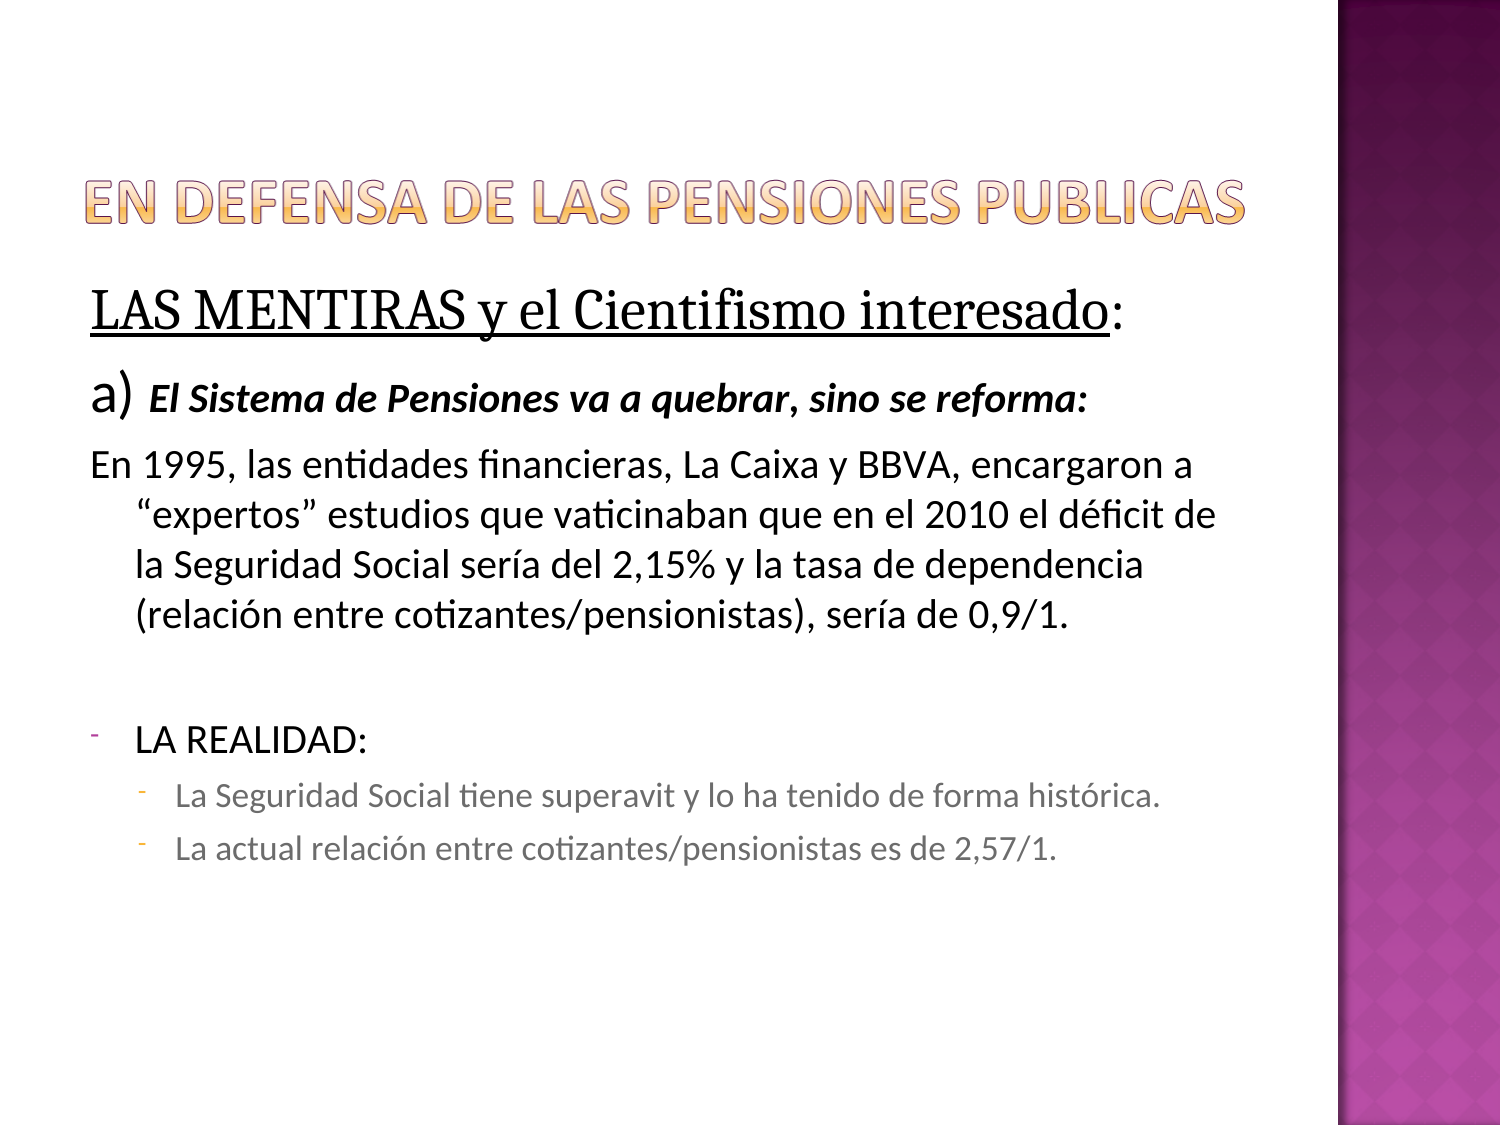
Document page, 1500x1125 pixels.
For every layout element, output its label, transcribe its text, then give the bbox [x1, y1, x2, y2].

picture [1337, 0, 1500, 1125]
list LAS MENTIRAS y el Cientifismo interesado: a) El Sistema de Pensiones va a quebrar, sino se reforma: En 1995, las entidades financieras, La Caixa y BBVA, encargaron a “expertos” estudios que vaticinaban que en el 2010 el déficit de la Seguridad Social sería del 2,15% y la tasa de dependencia (relación entre cotizantes/pensionistas), sería de 0,9/1. LA REALIDAD: La Seguridad Social tiene superavit y lo ha tenido de forma histórica. La actual relación entre cotizantes/pensionistas es de 2,57/1. [75, 263, 1263, 1060]
text_box [41, 52, 1287, 241]
